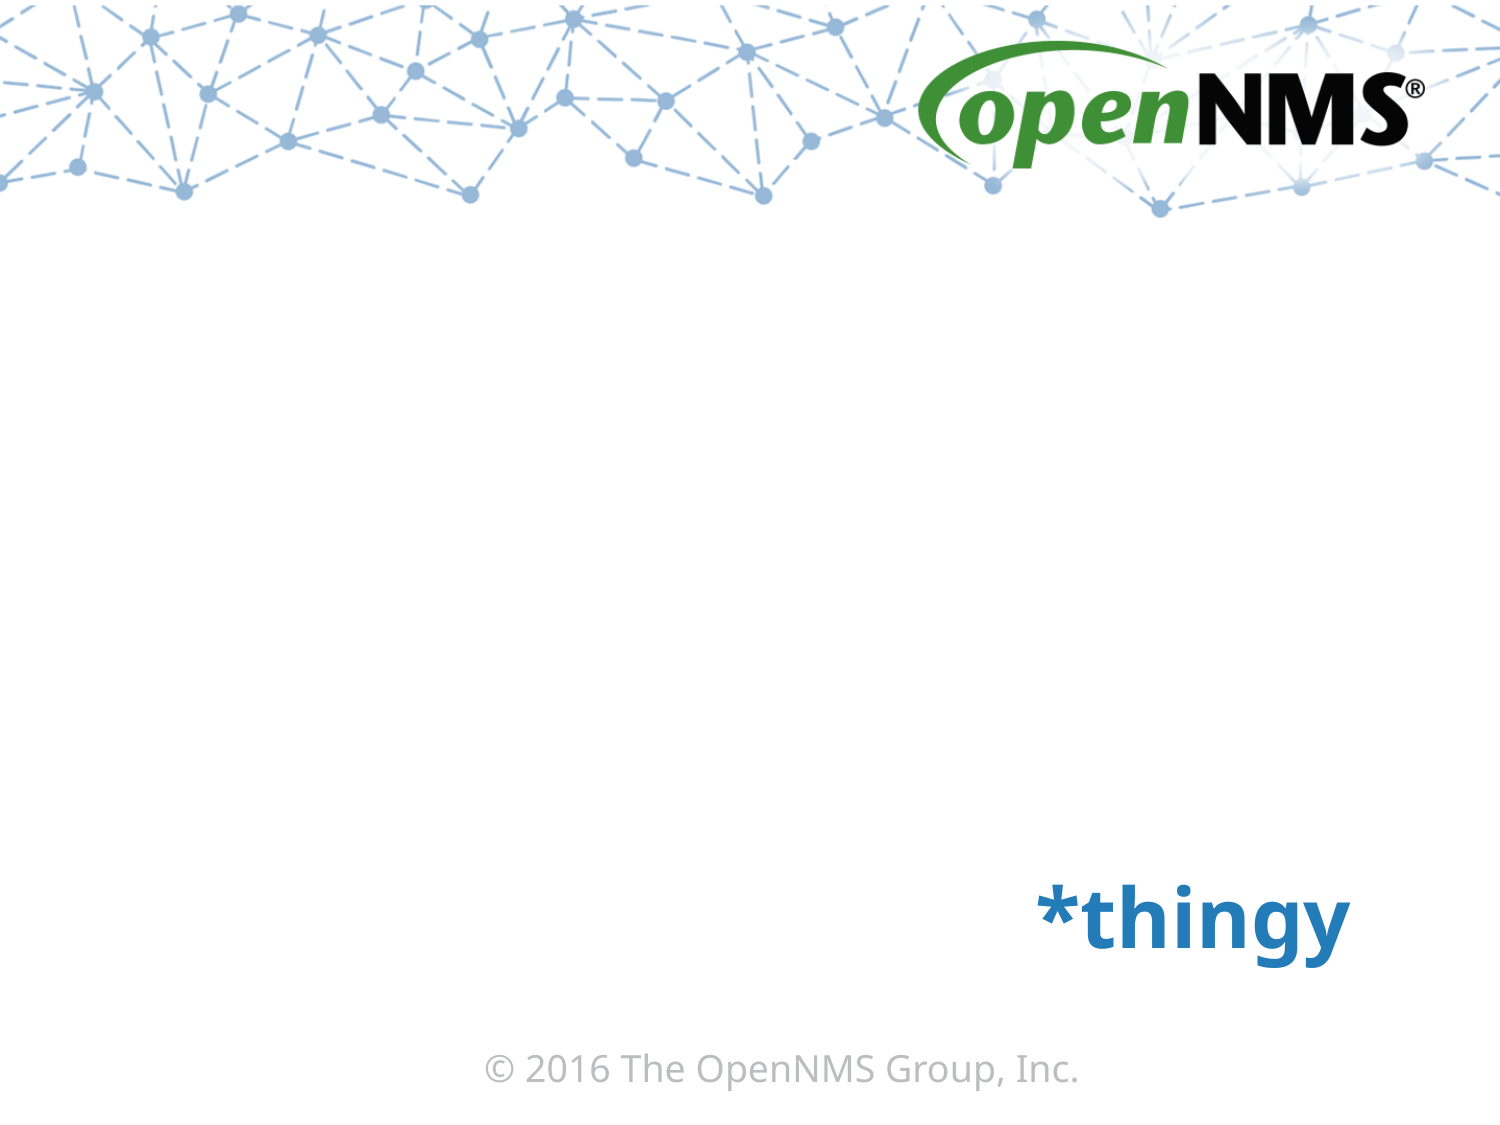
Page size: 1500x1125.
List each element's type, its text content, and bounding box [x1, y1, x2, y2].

picture [0, 0, 1500, 225]
title *thingy [1020, 857, 1456, 991]
